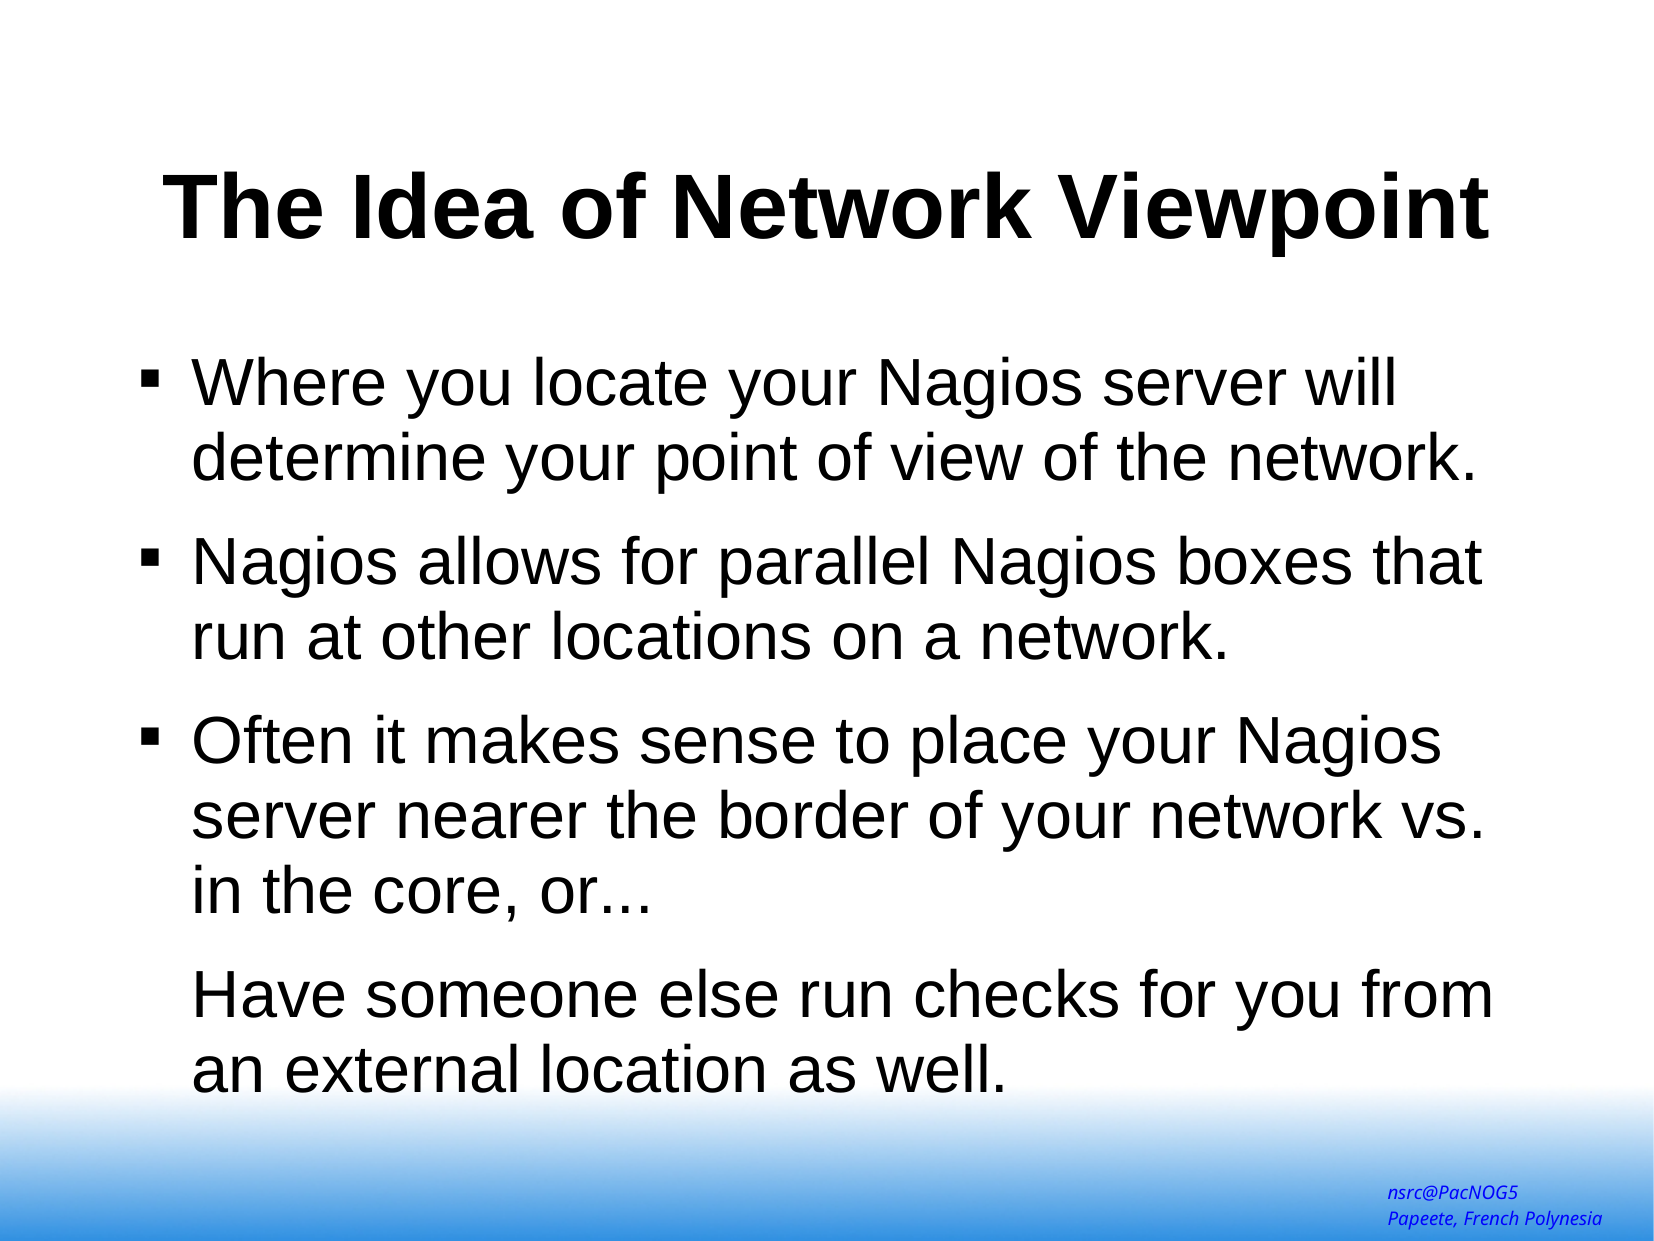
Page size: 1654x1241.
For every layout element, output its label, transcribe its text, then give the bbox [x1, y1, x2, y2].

list Where you locate your Nagios server will determine your point of view of the network. Nagios allows for parallel Nagios boxes that run at other locations on a network. Often it makes sense to place your Nagios server nearer the border of your network vs. in the core, or... Have someone else run checks for you from an external location as well. [121, 344, 1534, 1126]
picture [0, 1083, 1654, 1241]
title The Idea of Network Viewpoint [121, 99, 1534, 313]
